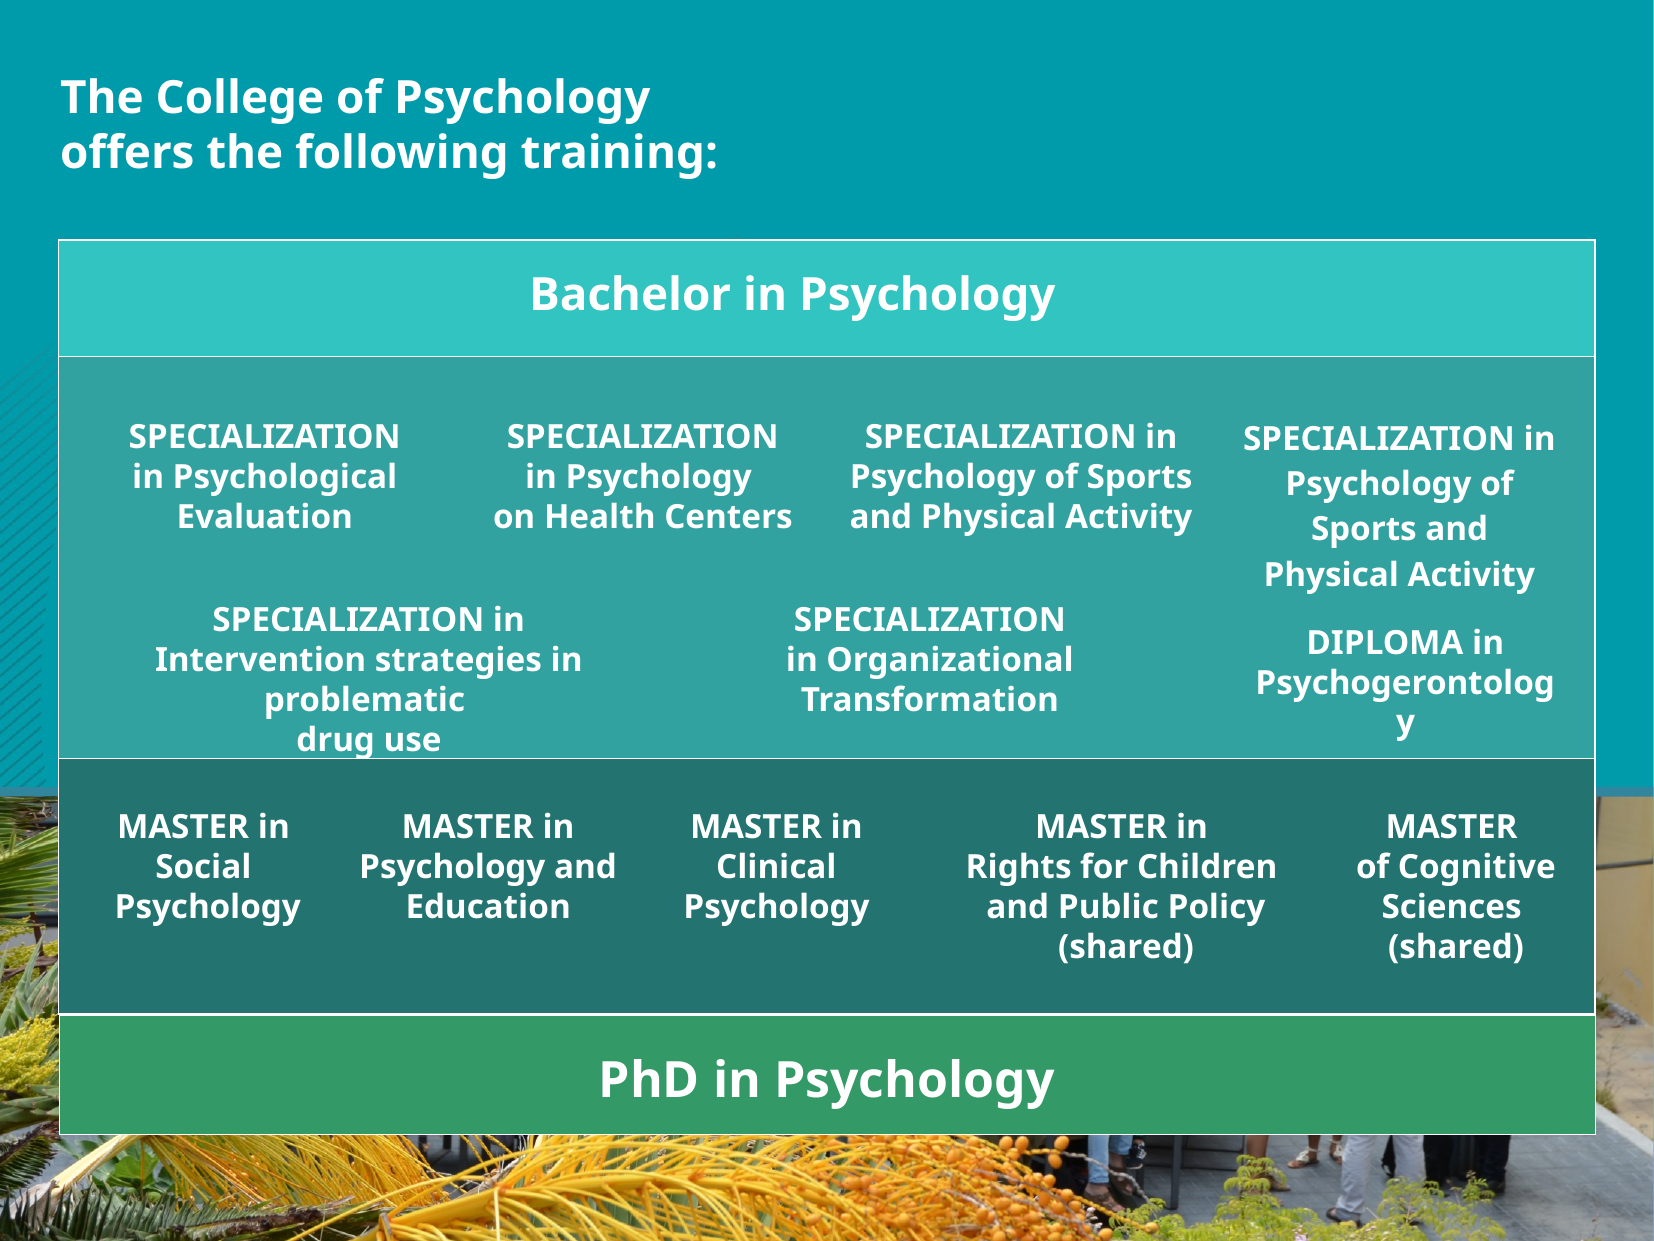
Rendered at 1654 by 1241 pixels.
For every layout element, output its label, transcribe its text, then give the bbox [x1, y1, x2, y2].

picture [0, 0, 1654, 787]
text_box SPECIALIZATION in Intervention strategies in problematic drug use [106, 590, 632, 766]
text_box [58, 934, 1596, 1135]
text_box DIPLOMA in Psychogerontology [1240, 613, 1571, 749]
text_box SPECIALIZATION in Psychology of Sports and Physical Activity [820, 407, 1223, 543]
text_box Bachelor in Psychology [514, 257, 1071, 328]
text_box SPECIALIZATION in Psychological Evaluation [106, 407, 424, 543]
text_box MASTER in Psychology and Education [338, 797, 631, 934]
picture [0, 797, 1654, 1241]
text_box [58, 239, 1595, 797]
text_box MASTER in Clinical Psychology [631, 797, 917, 934]
text_box MASTER in Rights for Children and Public Policy (shared) [917, 797, 1310, 974]
text_box The College of Psychology offers the following training: [45, 60, 745, 219]
text_box MASTER of Cognitive Sciences (shared) [1310, 797, 1602, 974]
text_box MASTER in Social Psychology [38, 797, 338, 934]
text_box SPECIALIZATION in Psychology on Health Centers [465, 407, 820, 543]
text_box PhD in Psychology [68, 1039, 1585, 1116]
text_box SPECIALIZATION in Psychology of Sports and Physical Activity [1228, 407, 1571, 578]
text_box SPECIALIZATION in Organizational Transformation [749, 590, 1111, 726]
